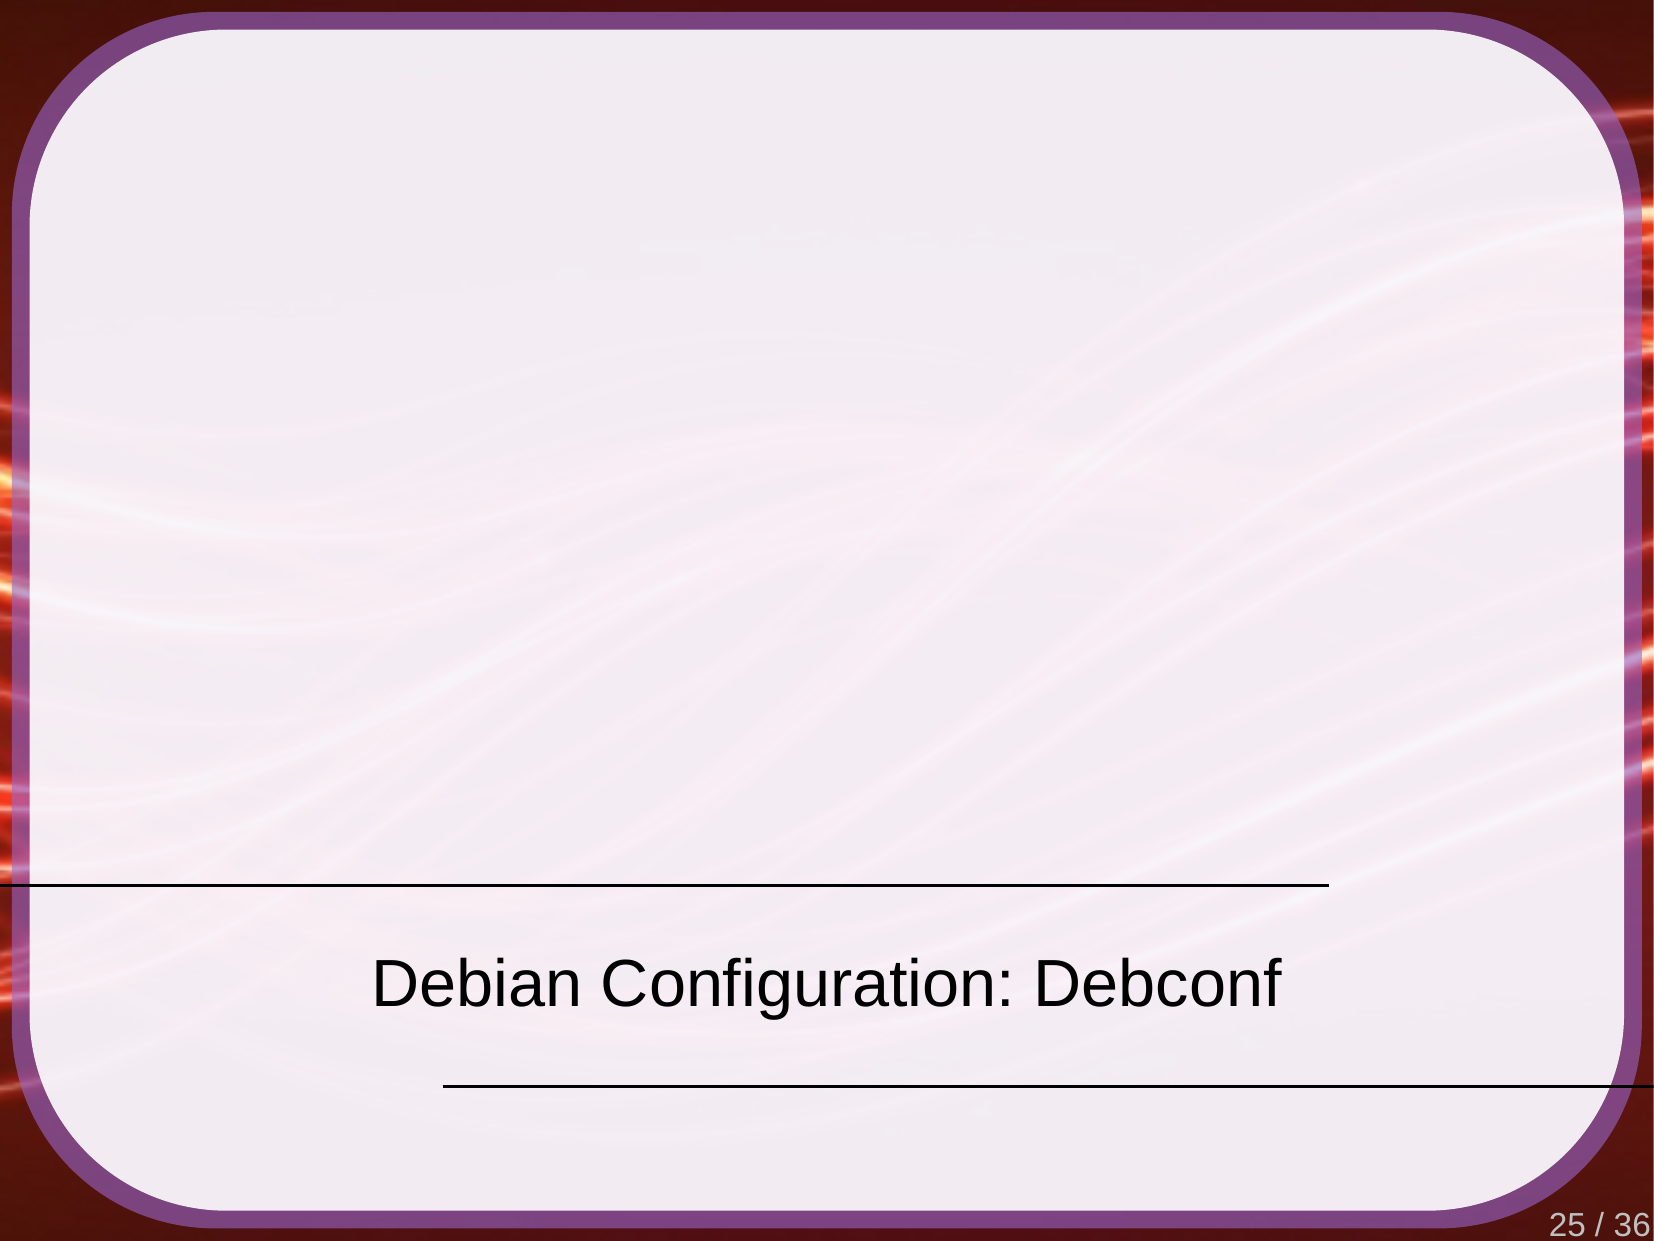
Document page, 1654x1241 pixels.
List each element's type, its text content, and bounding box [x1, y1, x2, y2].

picture [0, 887, 1654, 1241]
title Debian Configuration: Debconf [82, 891, 1571, 1075]
picture [0, 0, 1654, 1085]
